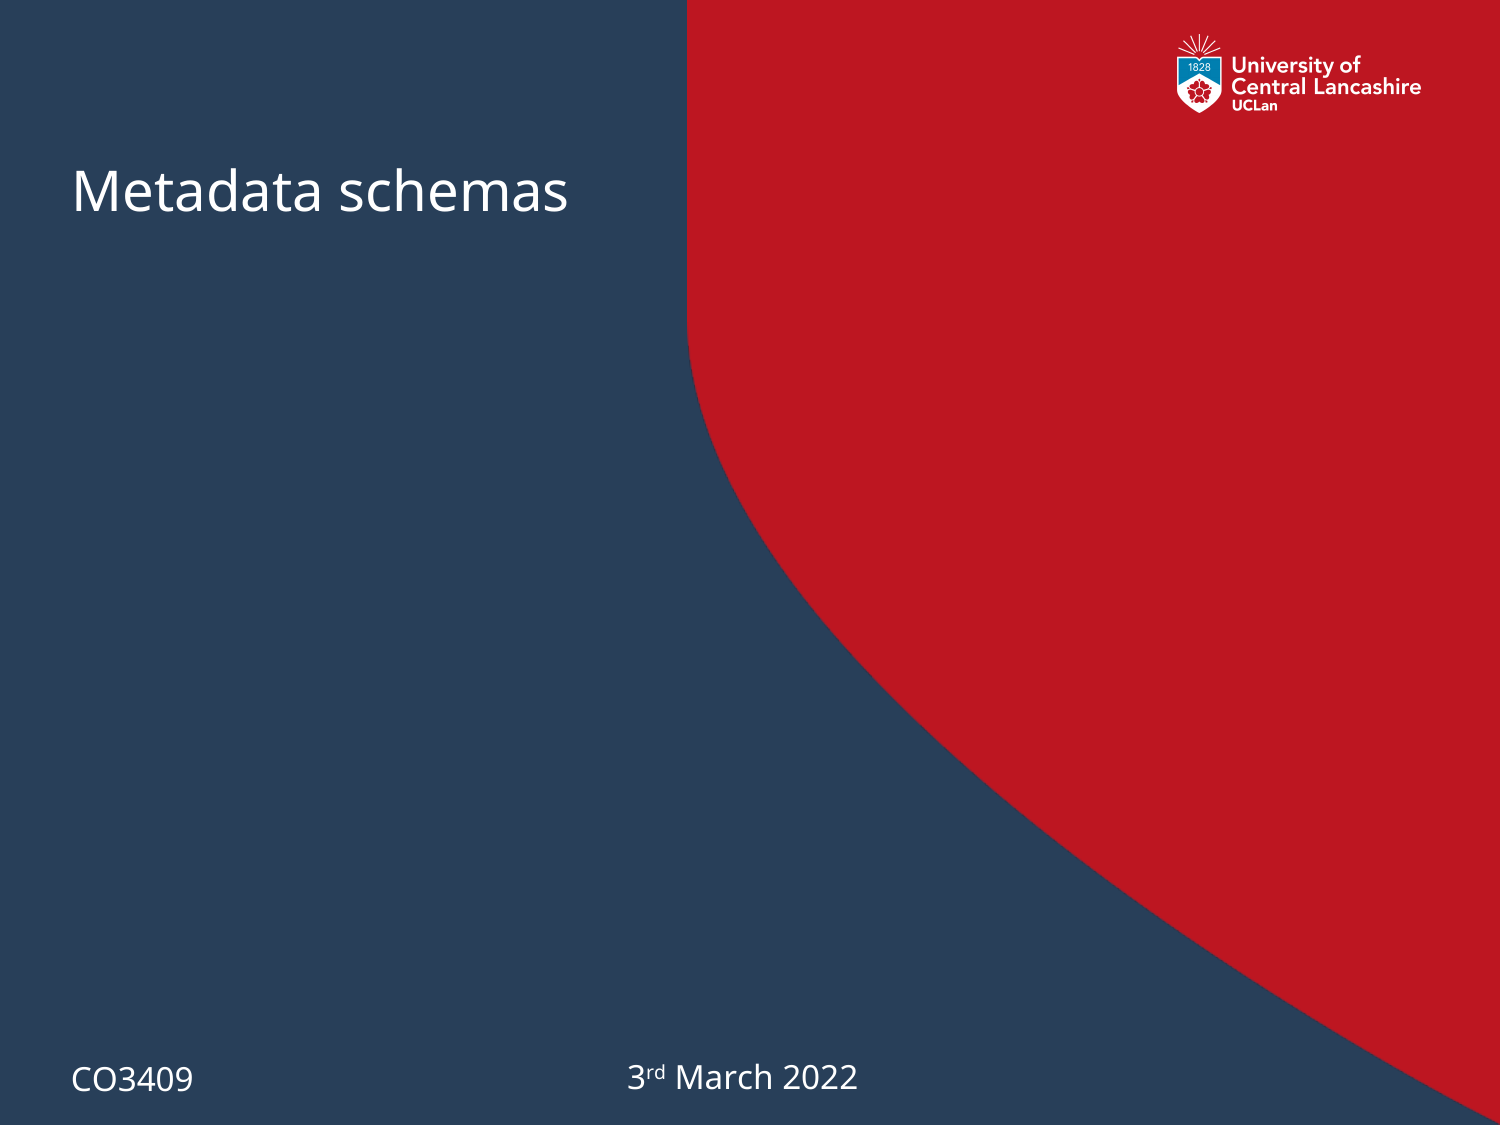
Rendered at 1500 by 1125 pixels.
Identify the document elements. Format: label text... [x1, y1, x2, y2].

text_box Metadata schemas [56, 68, 1185, 310]
picture [687, 0, 1500, 1125]
